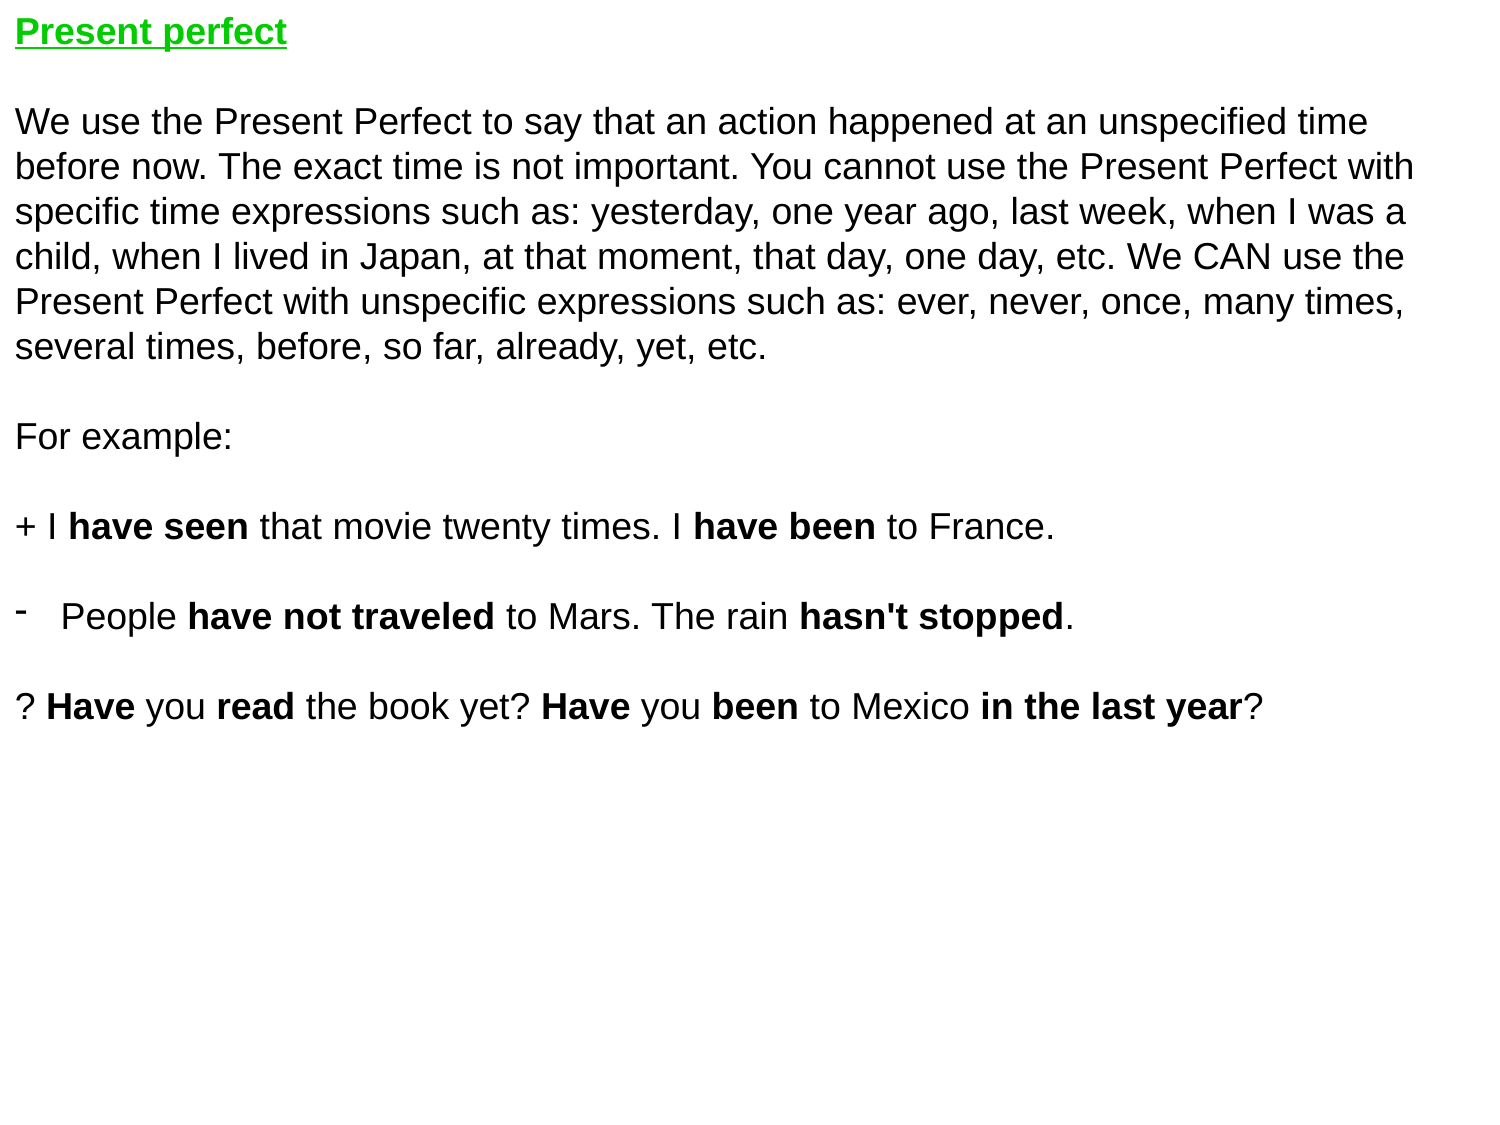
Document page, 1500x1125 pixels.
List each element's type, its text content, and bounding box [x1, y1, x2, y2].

text_box Present perfect We use the Present Perfect to say that an action happened at an unspecified time before now. The exact time is not important. You cannot use the Present Perfect with specific time expressions such as: yesterday, one year ago, last week, when I was a child, when I lived in Japan, at that moment, that day, one day, etc. We CAN use the Present Perfect with unspecific expressions such as: ever, never, once, many times, several times, before, so far, already, yet, etc. For example: + I have seen that movie twenty times. I have been to France. People have not traveled to Mars. The rain hasn't stopped. ? Have you read the book yet? Have you been to Mexico in the last year? [0, 0, 1500, 780]
